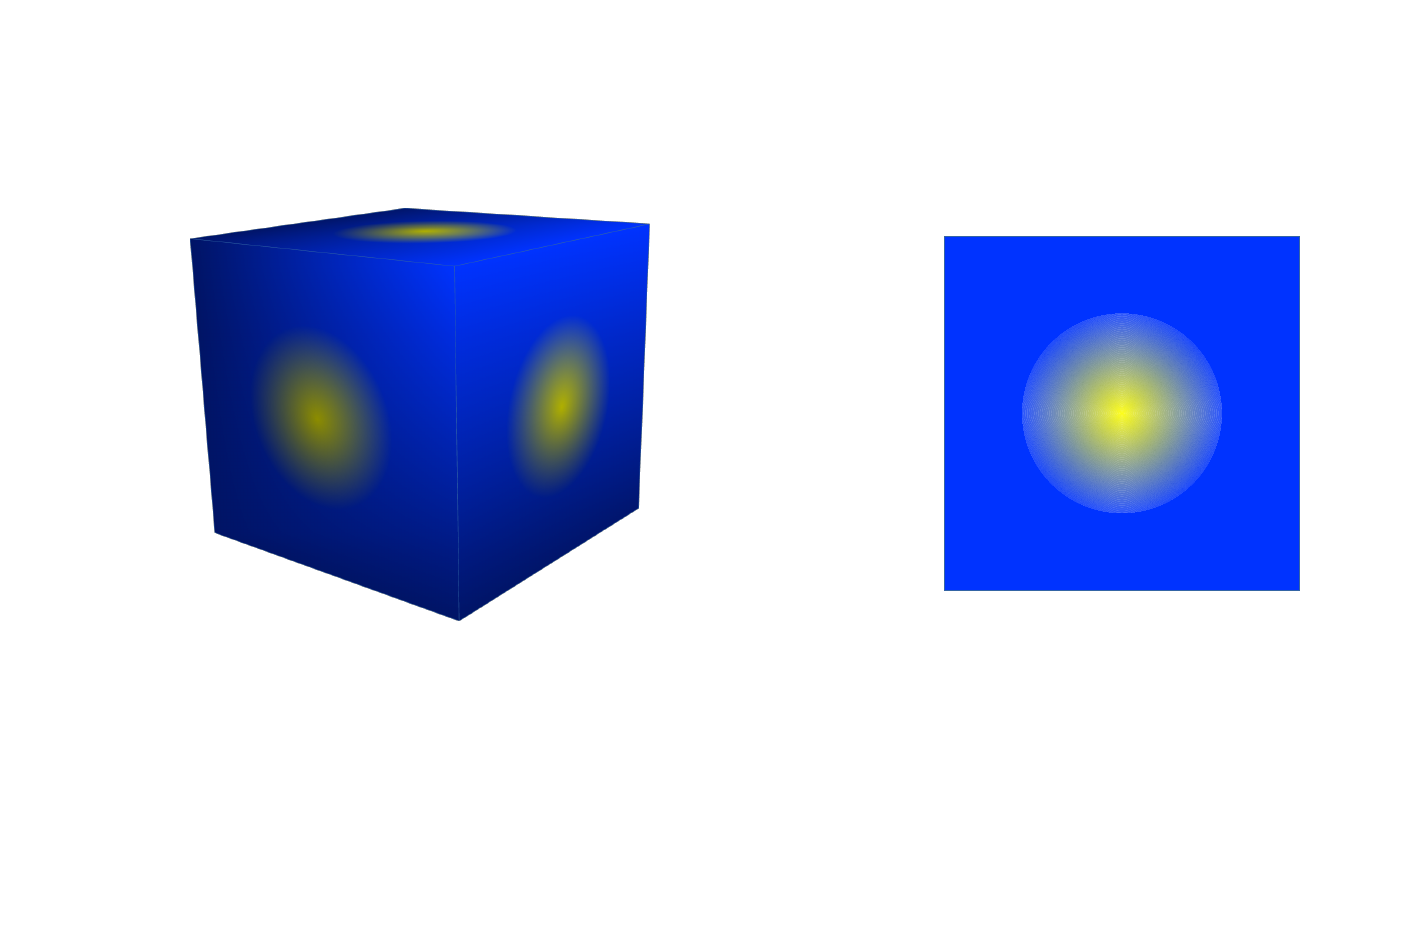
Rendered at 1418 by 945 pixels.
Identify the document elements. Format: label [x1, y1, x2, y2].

text_box [944, 236, 1300, 591]
